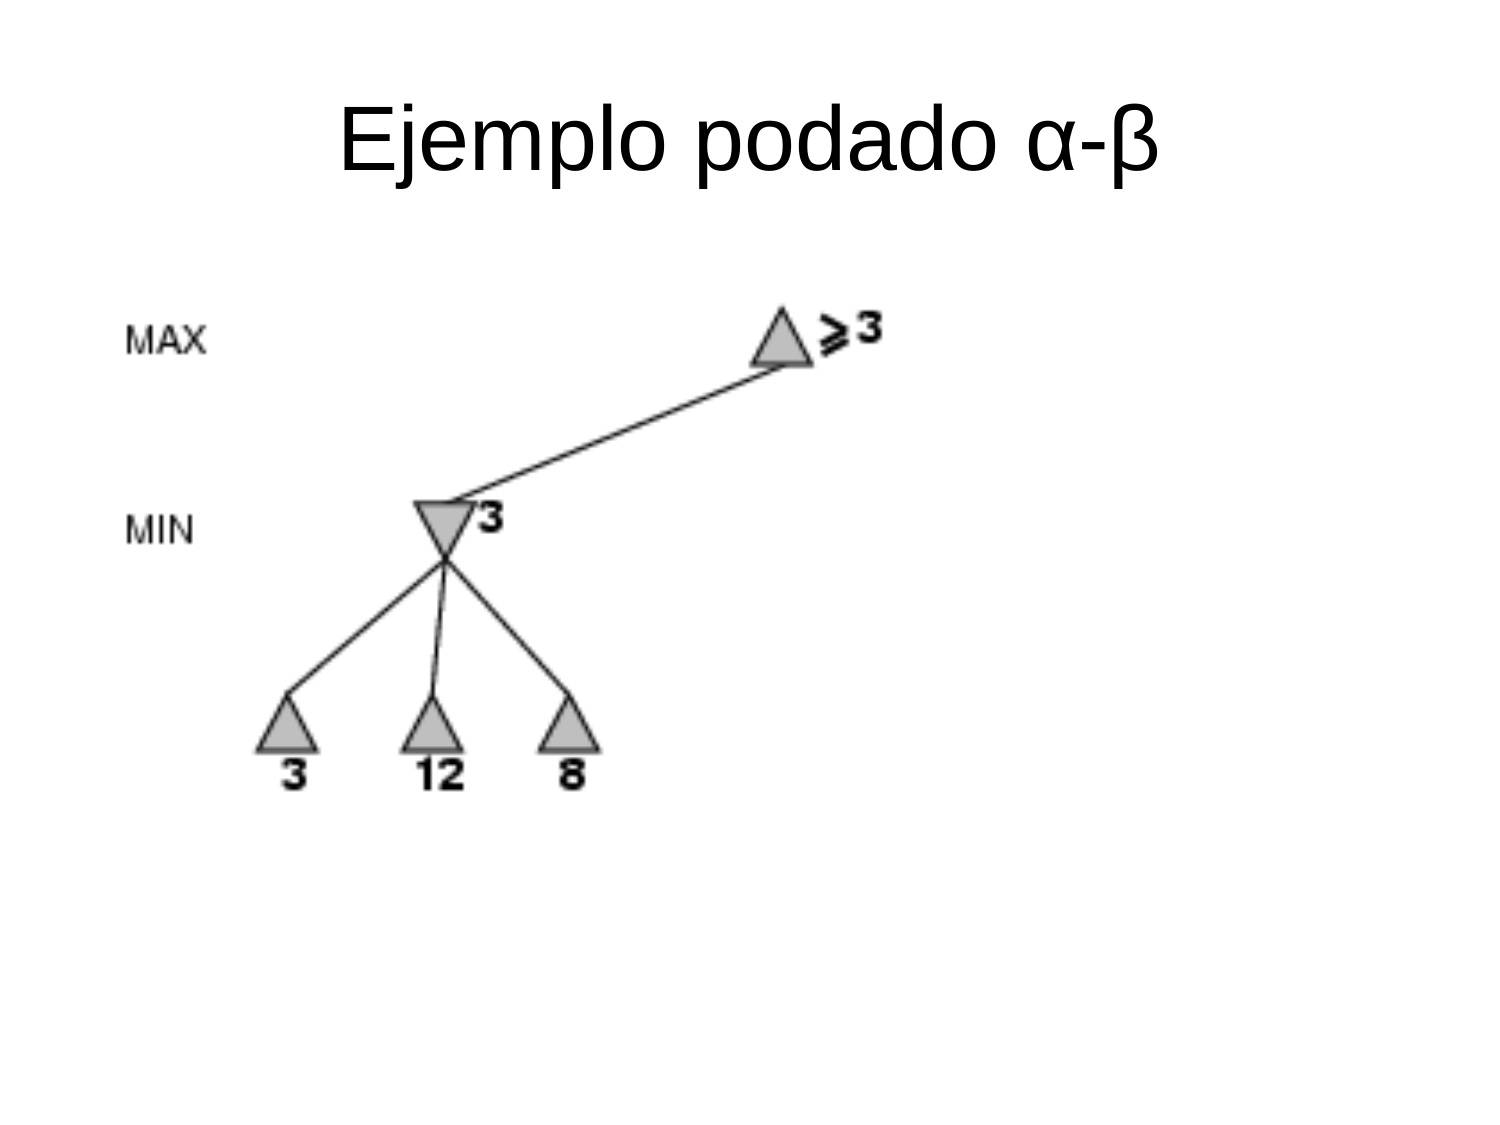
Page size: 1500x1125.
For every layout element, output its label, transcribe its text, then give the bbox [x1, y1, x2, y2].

title Ejemplo podado α-β [75, 45, 1426, 233]
picture [75, 262, 1426, 881]
